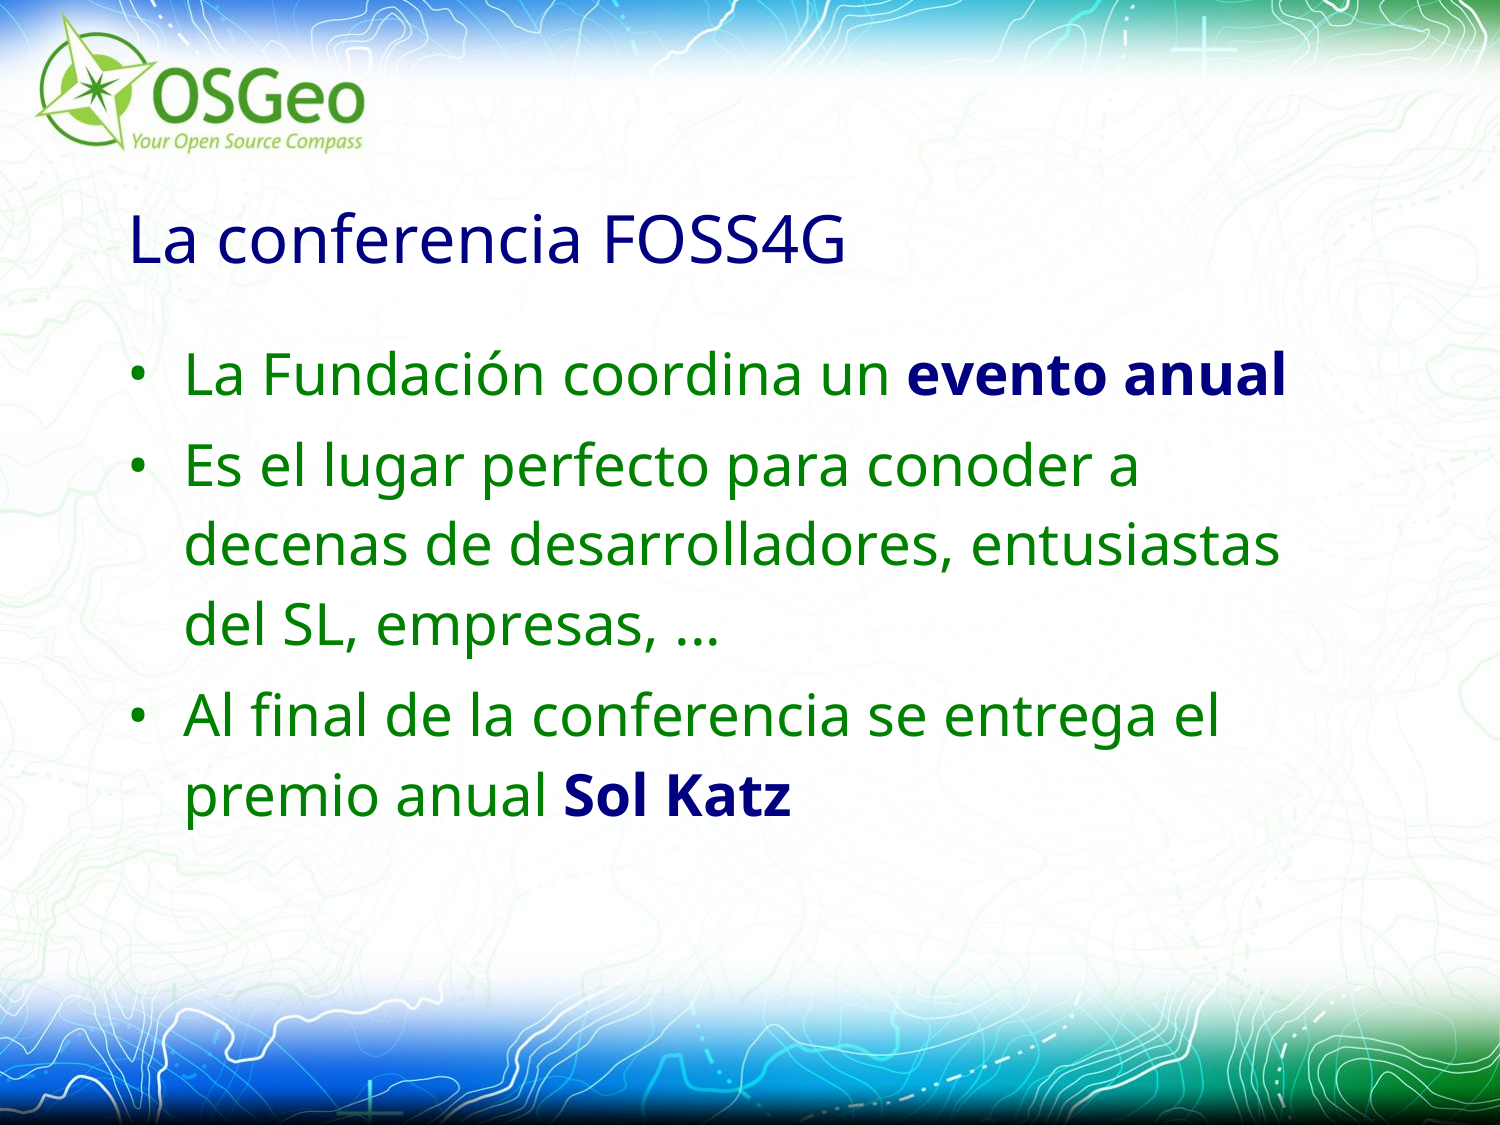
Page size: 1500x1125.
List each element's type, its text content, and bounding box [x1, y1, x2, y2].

picture [0, 0, 1500, 1125]
title La conferencia FOSS4G [112, 179, 1388, 296]
list La Fundación coordina un evento anual Es el lugar perfecto para conoder a decenas de desarrolladores, entusiastas del SL, empresas, ... Al final de la conferencia se entrega el premio anual Sol Katz [112, 324, 1388, 1068]
